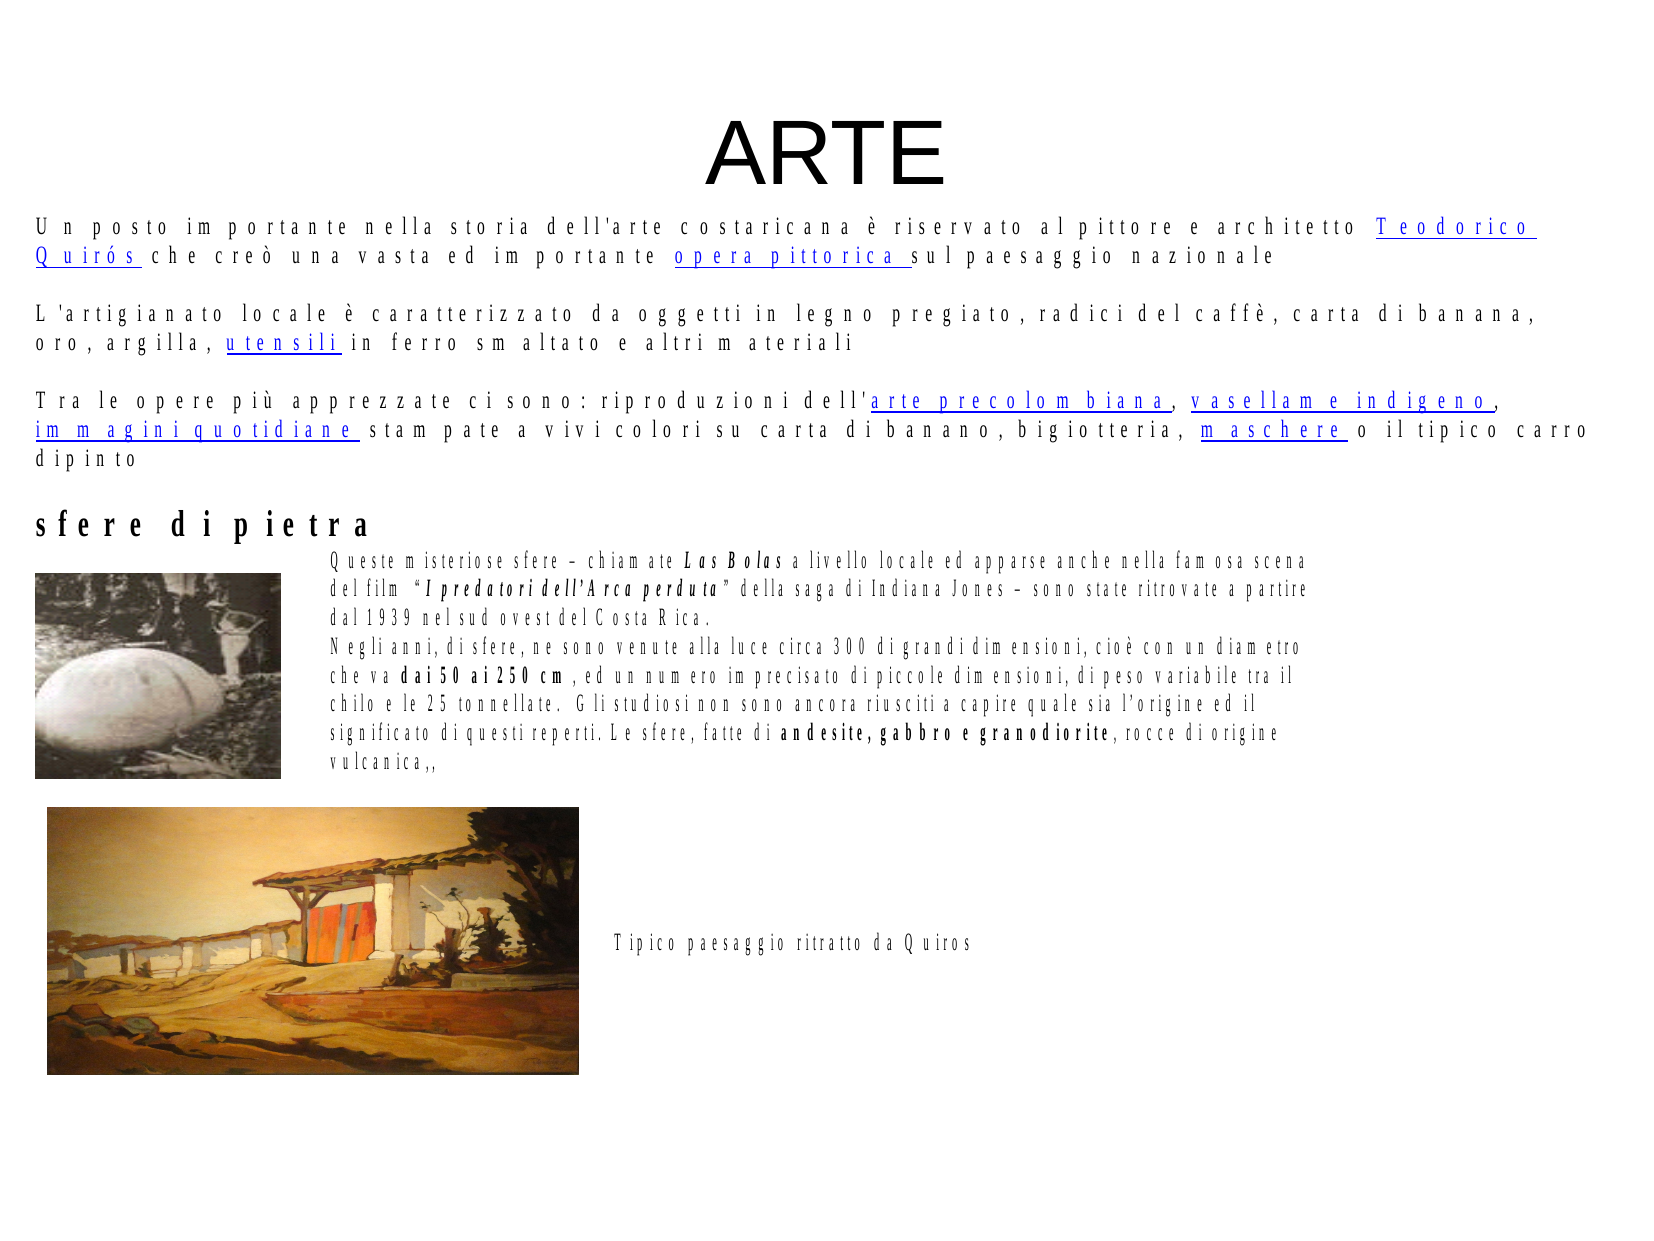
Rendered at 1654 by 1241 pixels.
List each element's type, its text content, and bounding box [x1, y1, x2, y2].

picture [614, 927, 1654, 957]
picture [35, 212, 1607, 1075]
title ARTE [82, 49, 1571, 212]
